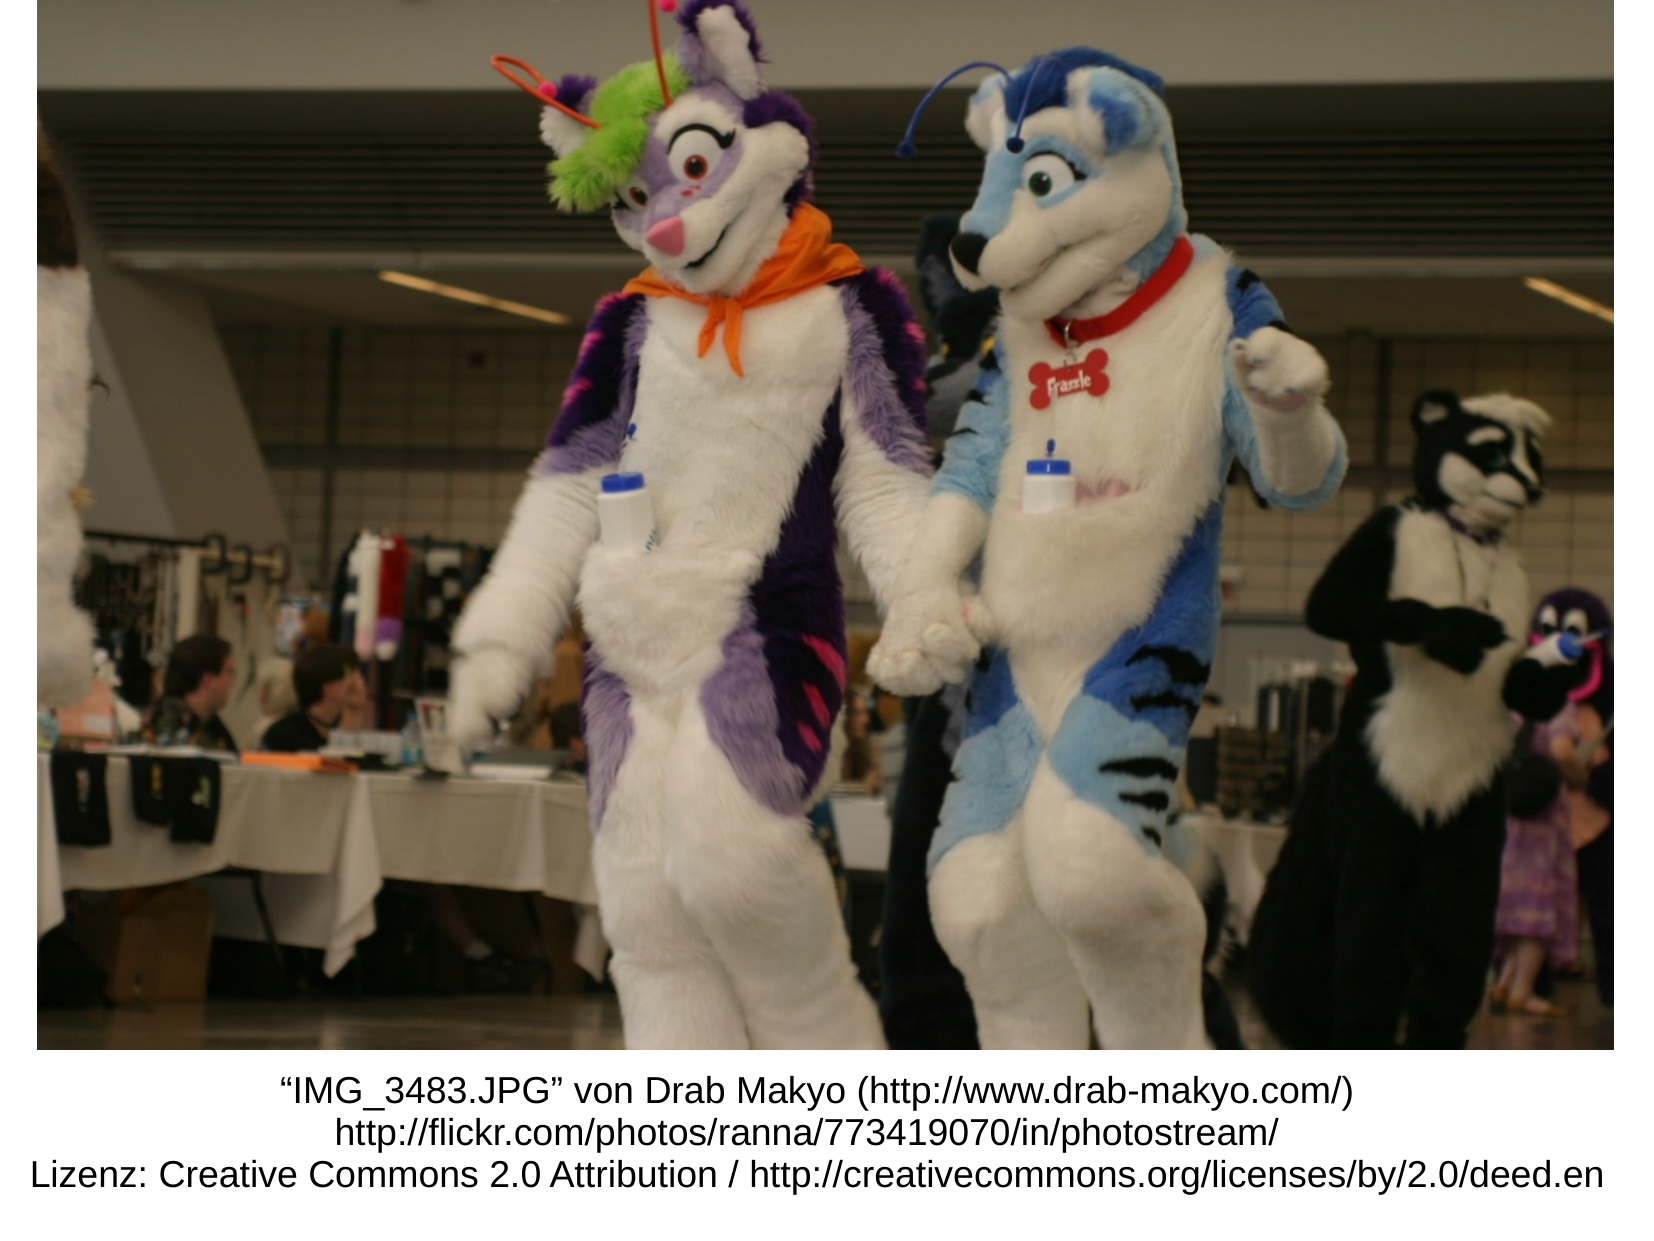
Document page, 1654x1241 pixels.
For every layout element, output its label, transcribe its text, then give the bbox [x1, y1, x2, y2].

picture [37, 0, 1614, 1051]
text_box “IMG_3483.JPG” von Drab Makyo (http://www.drab-makyo.com/) http://flickr.com/photos/ranna/773419070/in/photostream/ Lizenz: Creative Commons 2.0 Attribution / http://creativecommons.org/licenses/by/2.0/deed.en [15, 1061, 1631, 1241]
